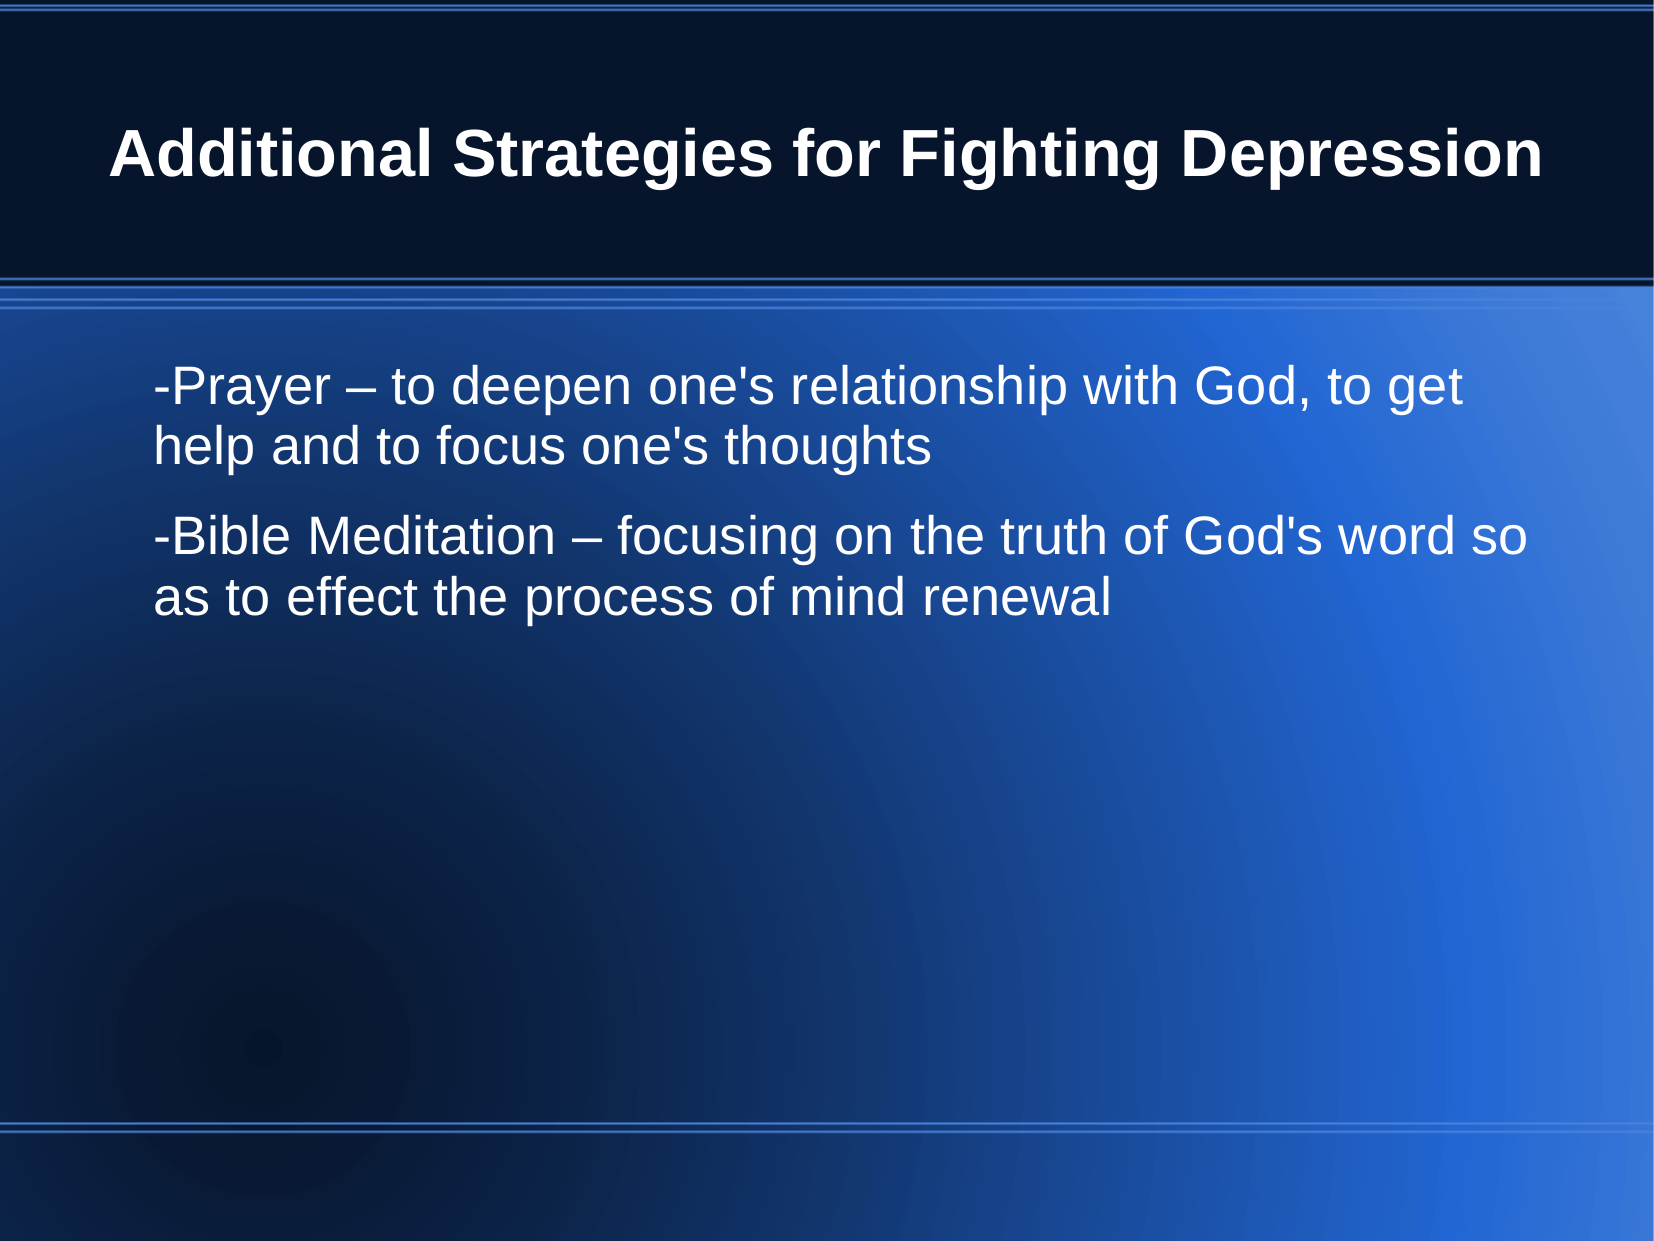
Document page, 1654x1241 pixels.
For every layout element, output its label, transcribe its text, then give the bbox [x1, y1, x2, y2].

title Additional Strategies for Fighting Depression [82, 49, 1571, 257]
picture [0, 0, 1654, 1241]
list -Prayer – to deepen one's relationship with God, to get help and to focus one's thoughts -Bible Meditation – focusing on the truth of God's word so as to effect the process of mind renewal [82, 355, 1571, 1058]
